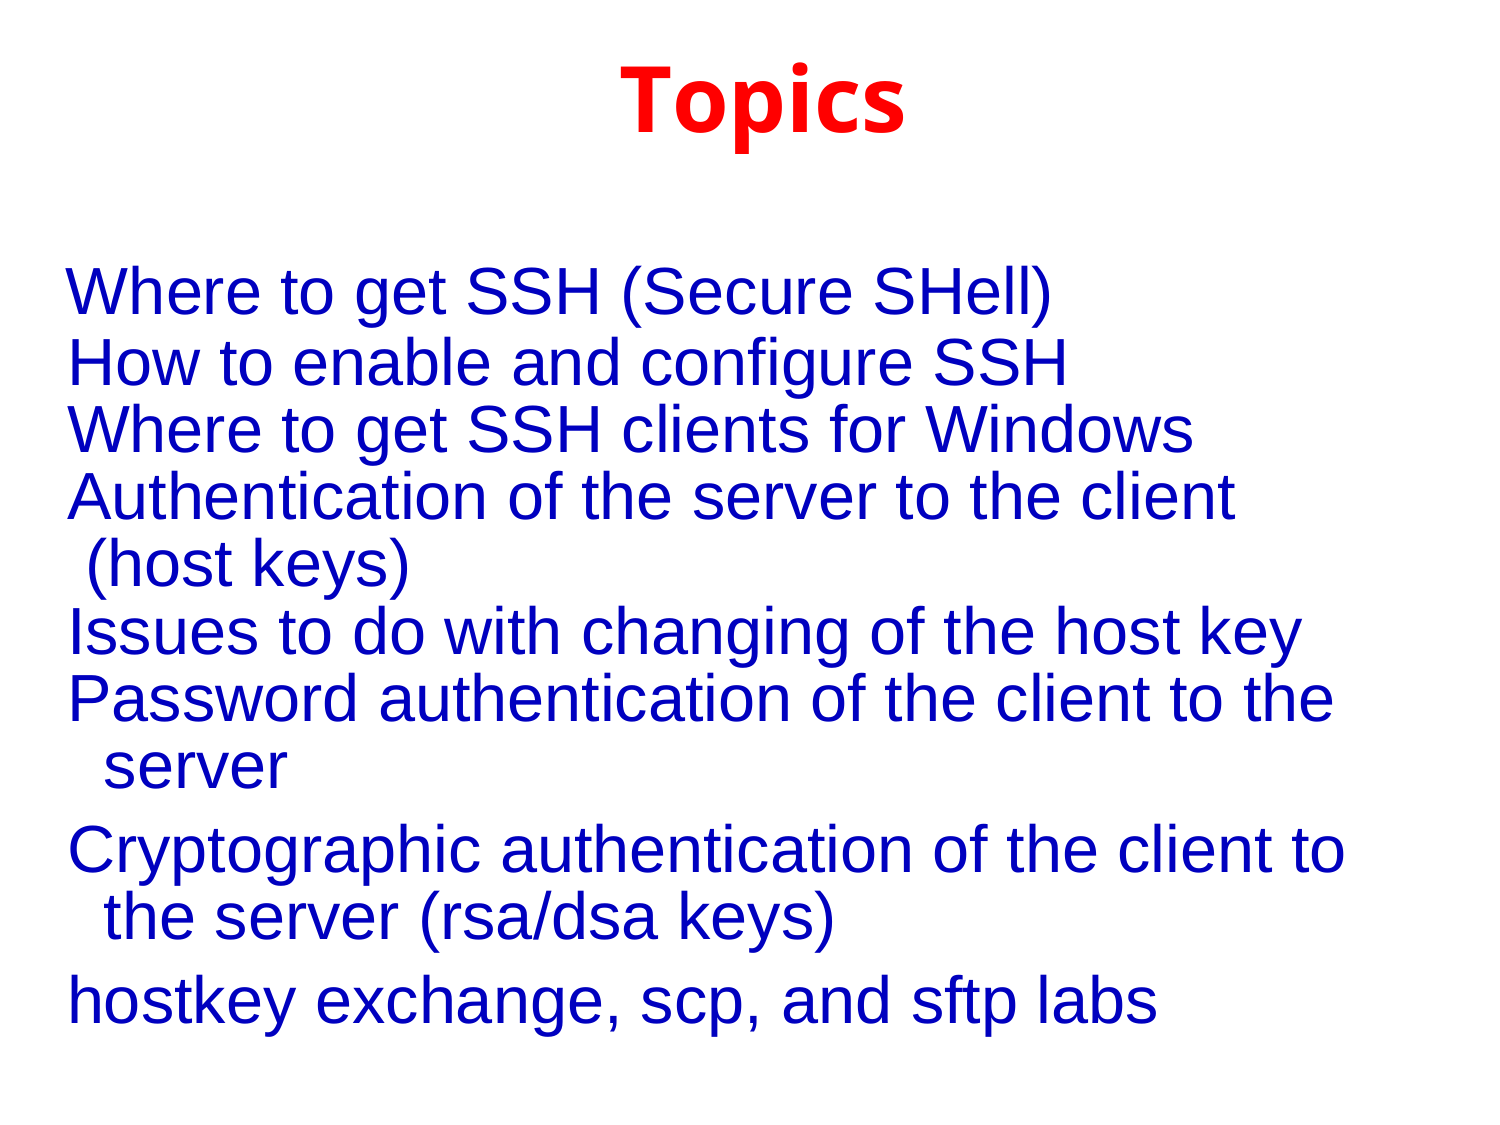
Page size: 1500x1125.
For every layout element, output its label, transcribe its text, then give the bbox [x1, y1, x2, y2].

text_box Where to get SSH (Secure SHell) How to enable and configure SSH Where to get SSH clients for Windows Authentication of the server to the client (host keys) Issues to do with changing of the host key Password authentication of the client to the server Cryptographic authentication of the client to the server (rsa/dsa keys) hostkey exchange, scp, and sftp labs [48, 249, 1473, 1064]
title Topics [573, 34, 953, 181]
